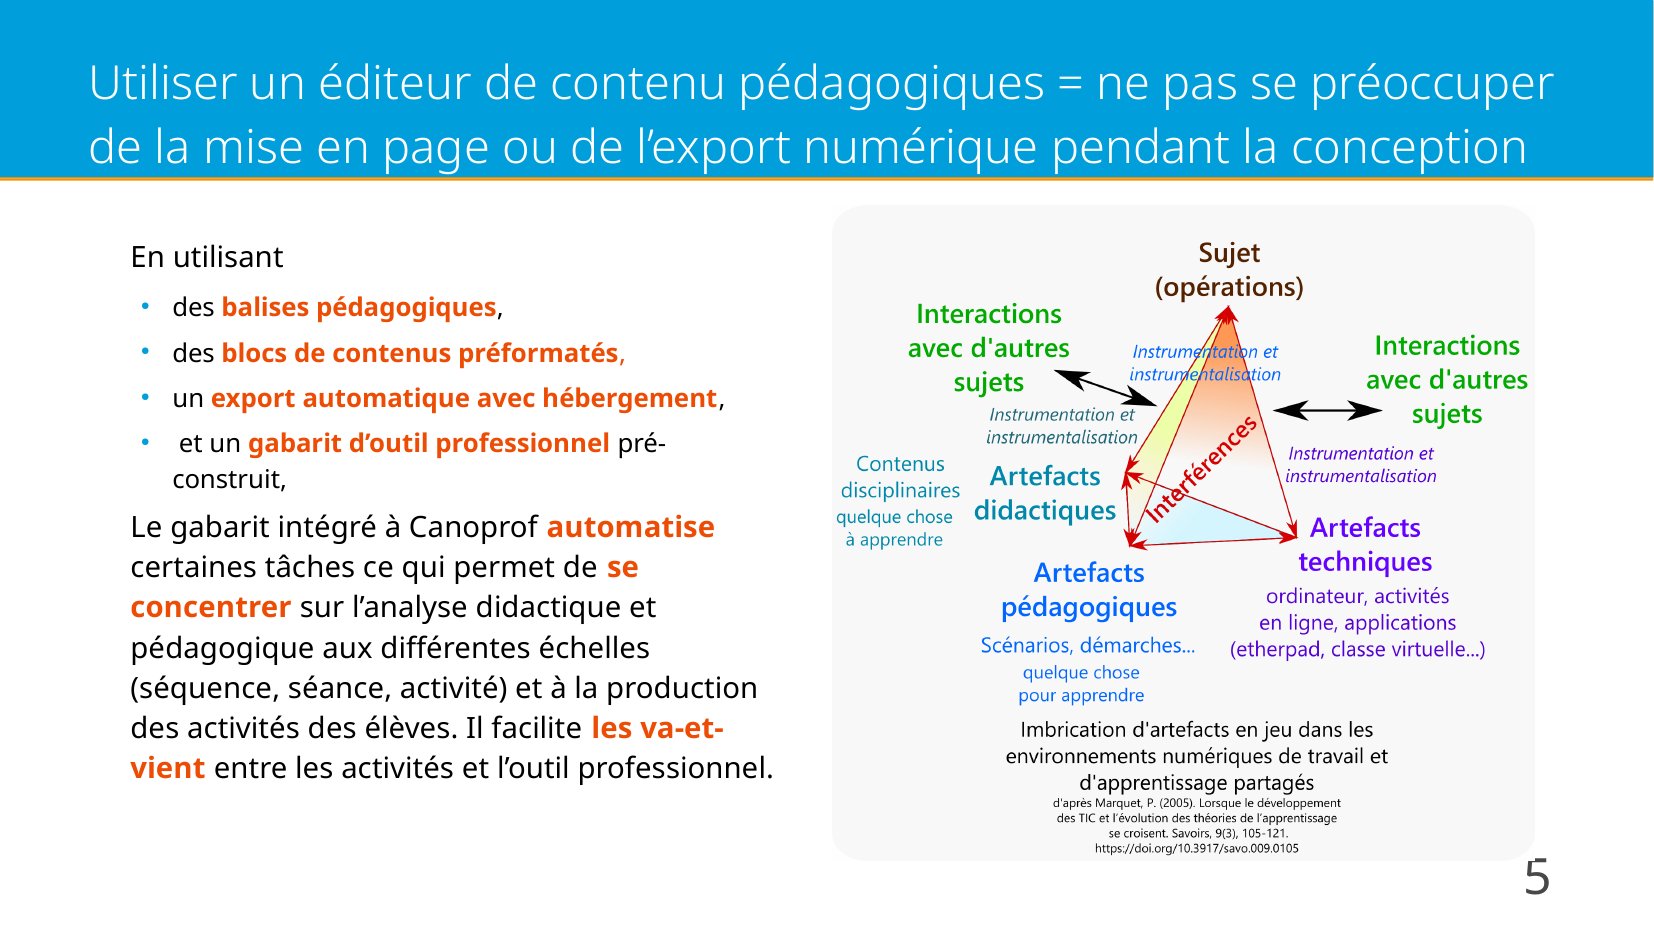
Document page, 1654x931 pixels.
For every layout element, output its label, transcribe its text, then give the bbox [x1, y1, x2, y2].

picture [0, 181, 1654, 931]
list En utilisant des balises pédagogiques, des blocs de contenus préformatés, un export automatique avec hébergement, et un gabarit d’outil professionnel pré-construit, Le gabarit intégré à Canoprof automatise certaines tâches ce qui permet de se concentrer sur l’analyse didactique et pédagogique aux différentes échelles (séquence, séance, activité) et à la production des activités des élèves. Il facilite les va-et-vient entre les activités et l’outil professionnel. [88, 236, 777, 813]
title Utiliser un éditeur de contenu pédagogiques = ne pas se préoccuper de la mise en page ou de l’export numérique pendant la conception [88, 14, 1565, 178]
